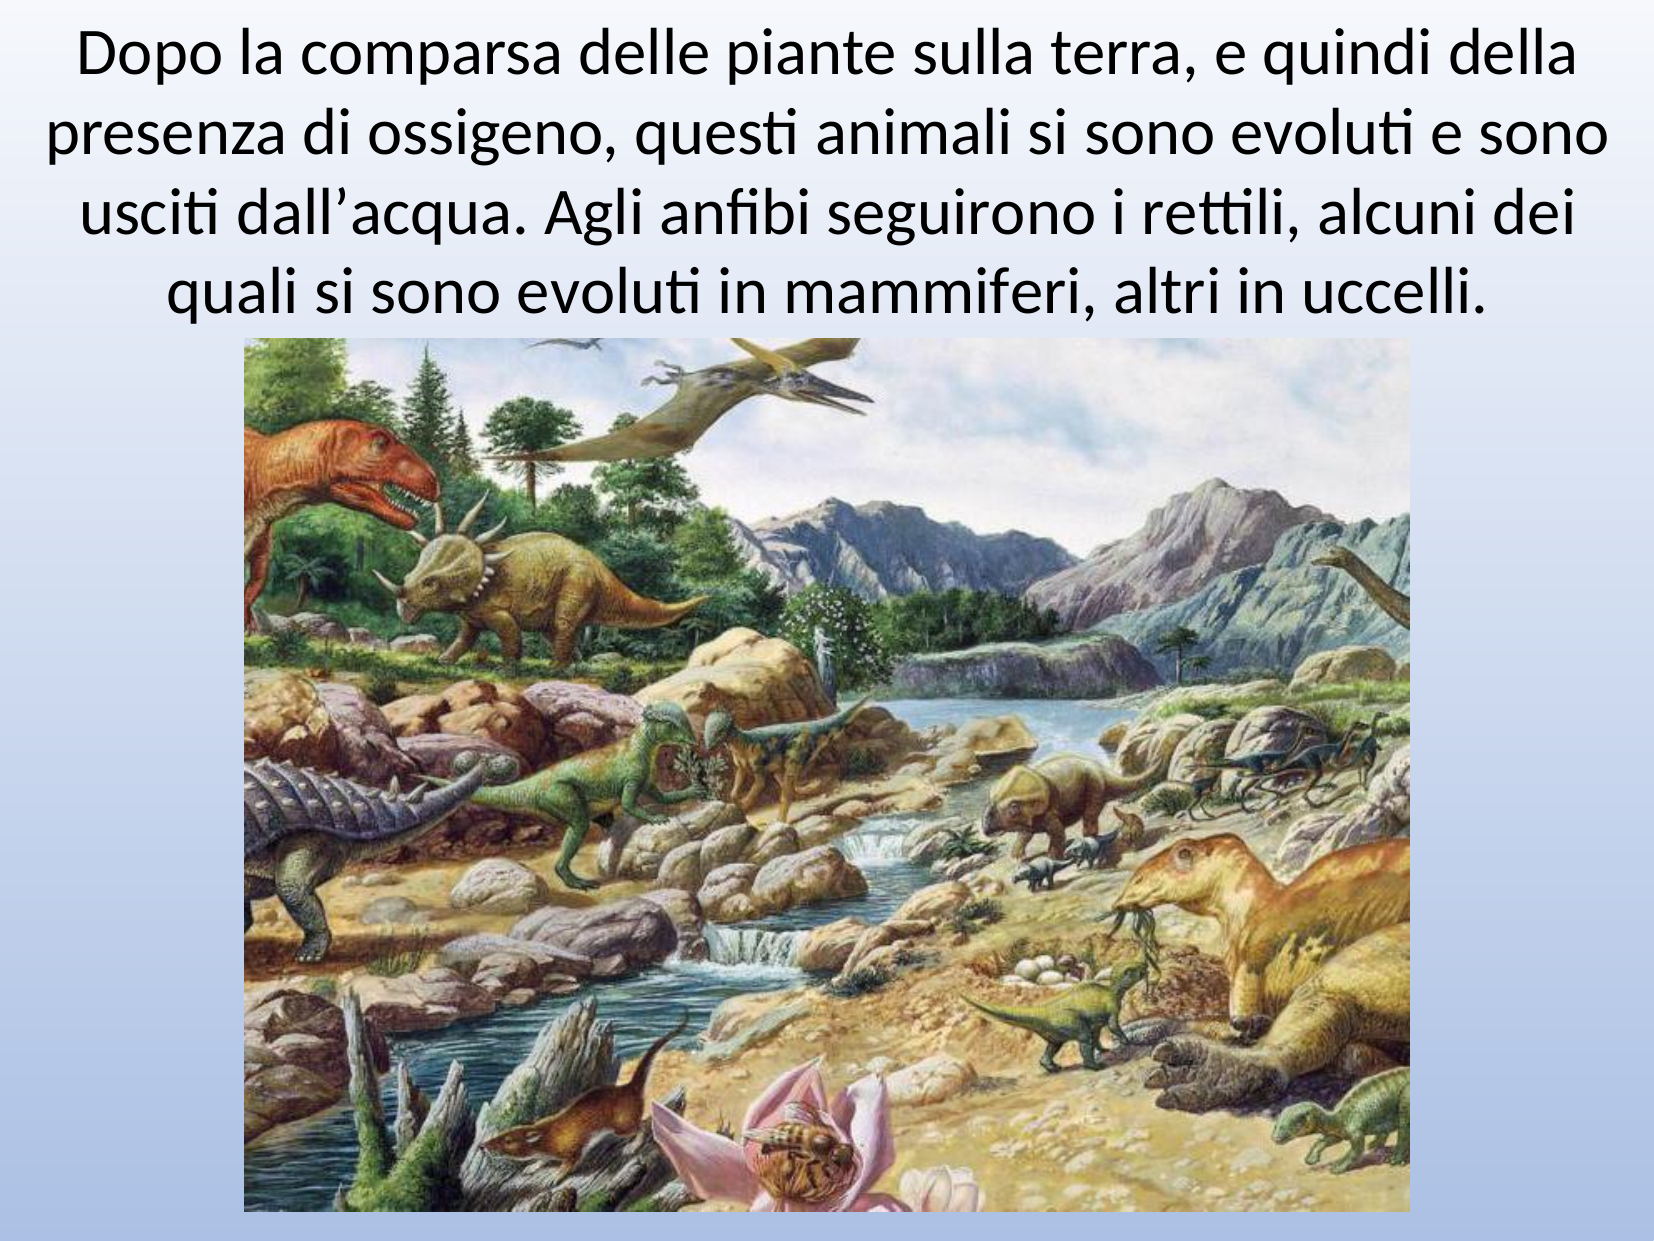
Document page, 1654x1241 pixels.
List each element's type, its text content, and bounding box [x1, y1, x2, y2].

text_box Dopo la comparsa delle piante sulla terra, e quindi della presenza di ossigeno, questi animali si sono evoluti e sono usciti dall’acqua. Agli anfibi seguirono i rettili, alcuni dei quali si sono evoluti in mammiferi, altri in uccelli. [0, 0, 1654, 339]
picture [244, 338, 1410, 1212]
